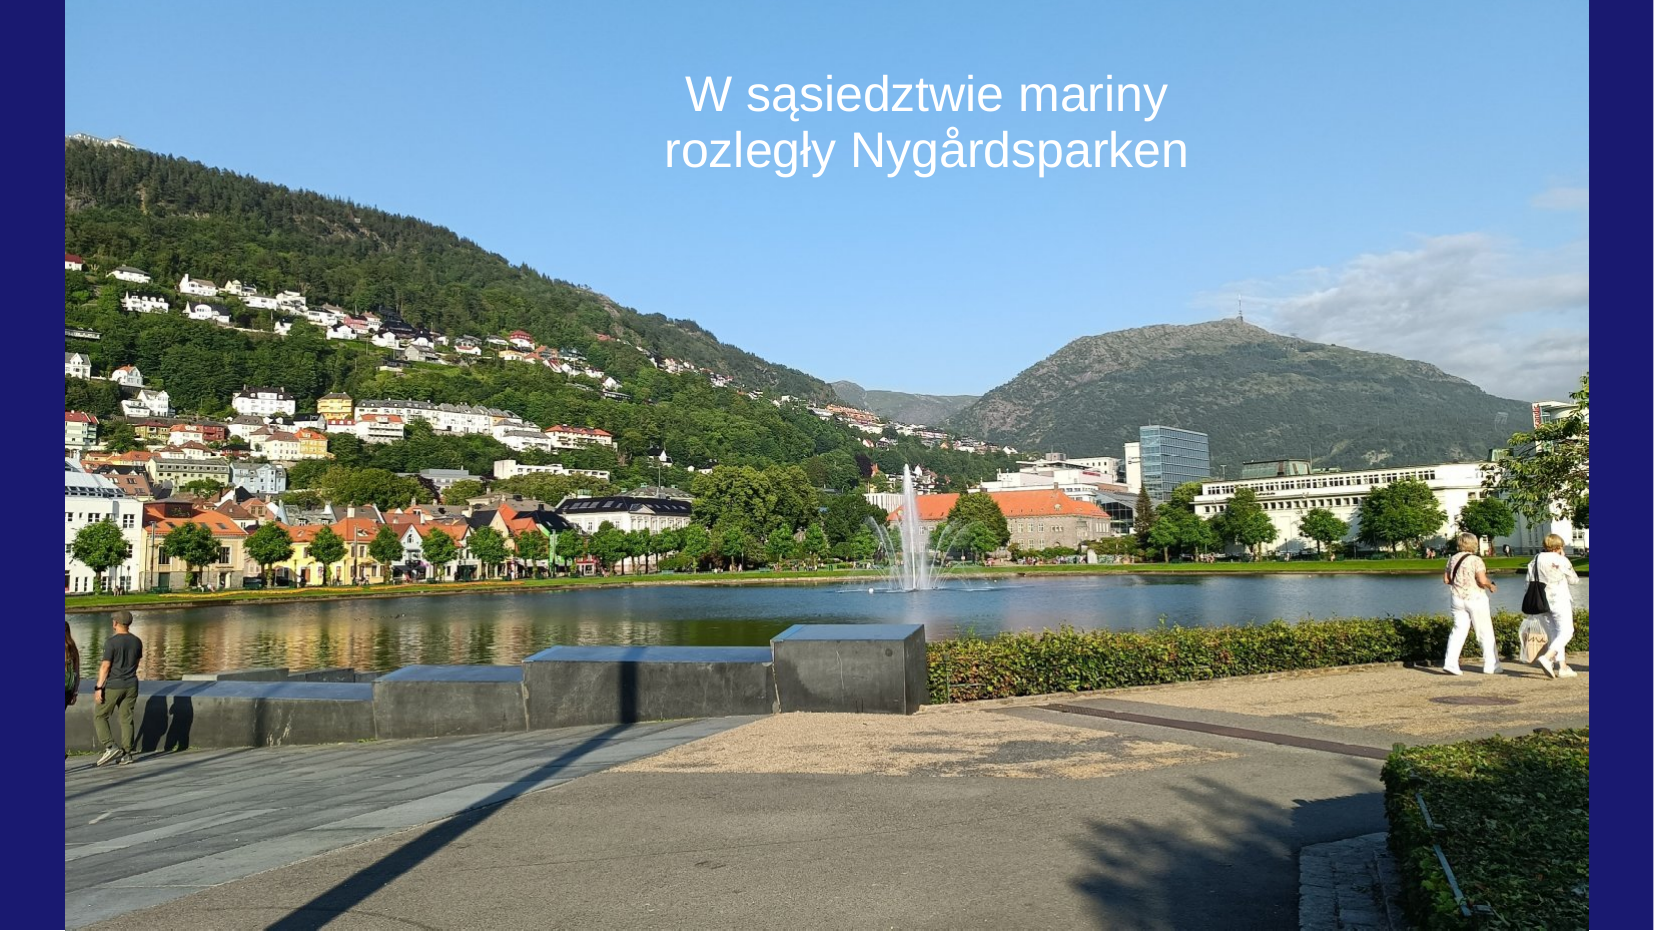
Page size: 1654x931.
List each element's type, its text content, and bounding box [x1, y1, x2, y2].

picture [65, 0, 1589, 931]
text_box W sąsiedztwie mariny rozległy Nygårdsparken [649, 59, 1205, 186]
